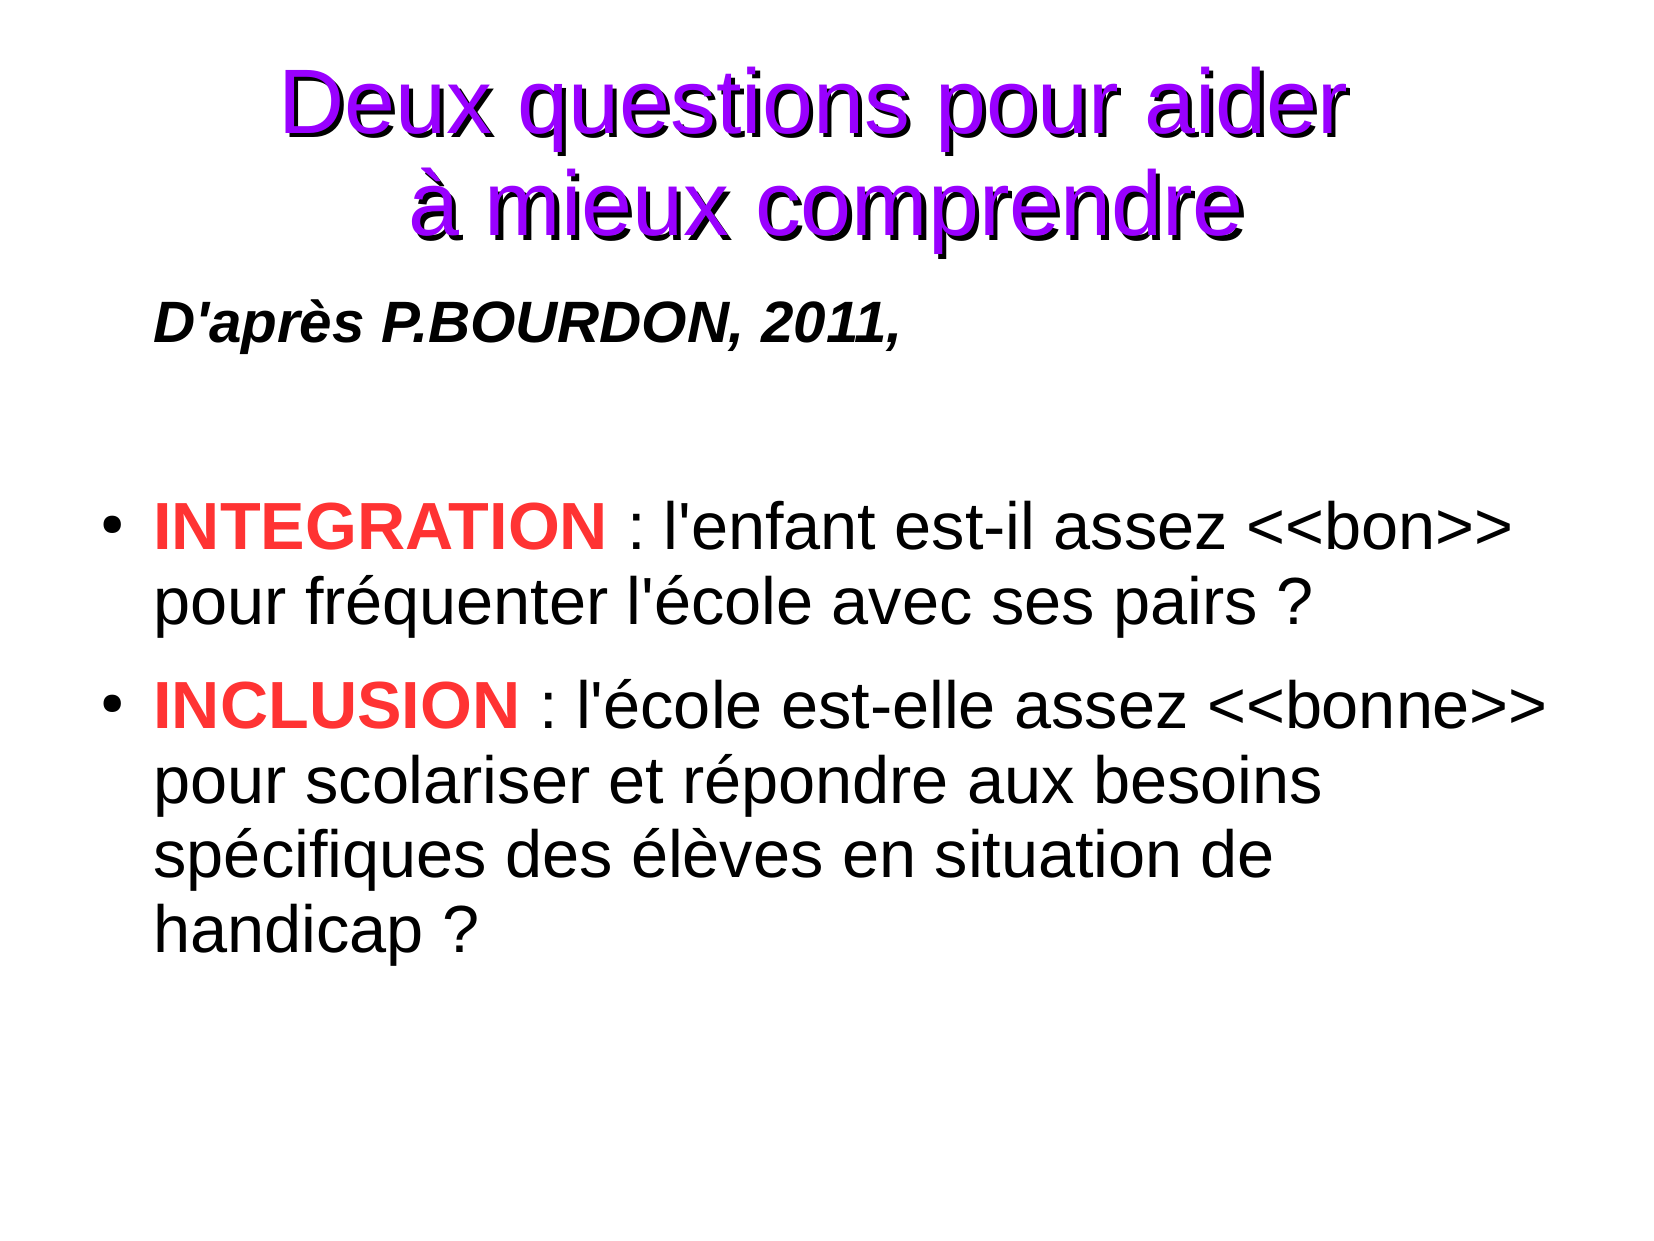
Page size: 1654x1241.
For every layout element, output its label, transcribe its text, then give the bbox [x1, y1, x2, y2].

list D'après P.BOURDON, 2011, INTEGRATION : l'enfant est-il assez <<bon>> pour fréquenter l'école avec ses pairs ? INCLUSION : l'école est-elle assez <<bonne>> pour scolariser et répondre aux besoins spécifiques des élèves en situation de handicap ? [82, 290, 1571, 1109]
title Deux questions pour aider à mieux comprendre [82, 49, 1571, 257]
